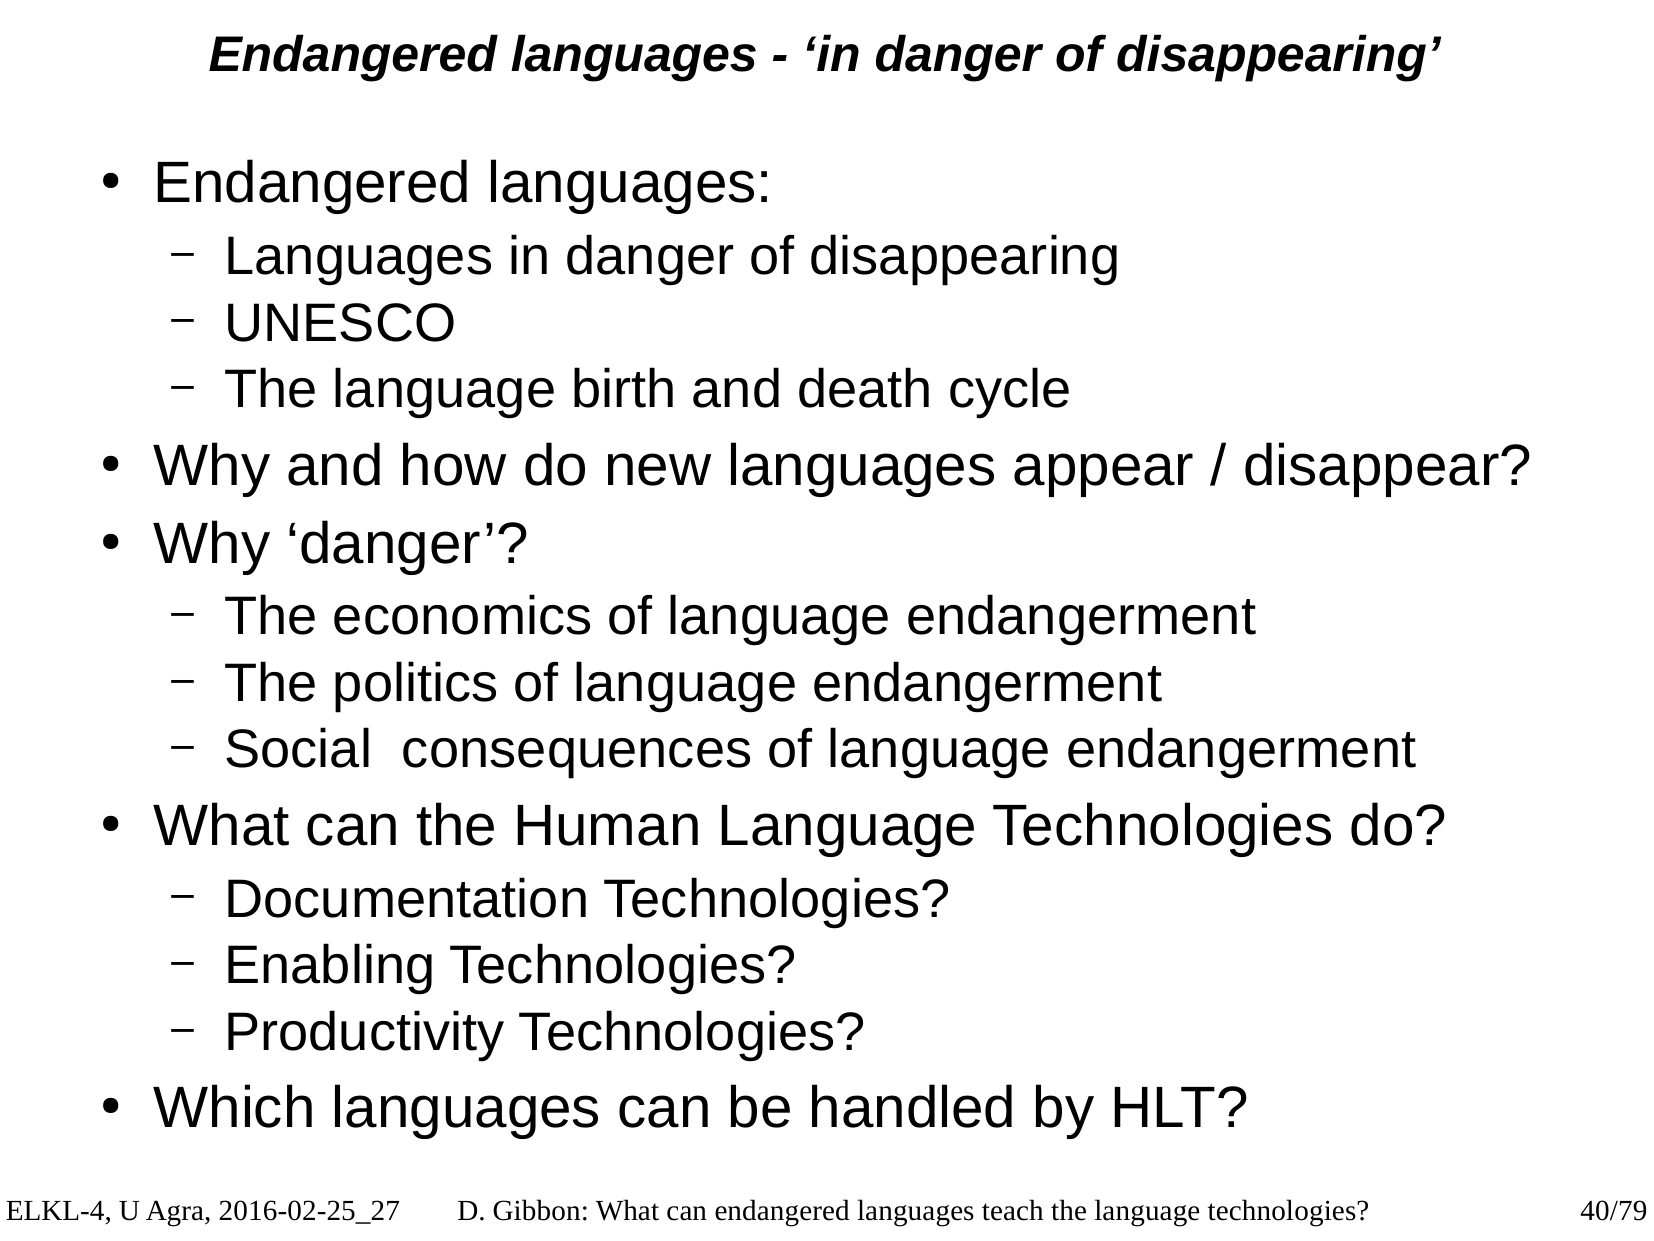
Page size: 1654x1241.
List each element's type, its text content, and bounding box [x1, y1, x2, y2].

title Endangered languages - ‘in danger of disappearing’ [0, 2, 1654, 106]
list Endangered languages: Languages in danger of disappearing UNESCO The language birth and death cycle Why and how do new languages appear / disappear? Why ‘danger’? The economics of language endangerment The politics of language endangerment Social consequences of language endangerment What can the Human Language Technologies do? Documentation Technologies? Enabling Technologies? Productivity Technologies? Which languages can be handled by HLT? [82, 150, 1621, 1141]
